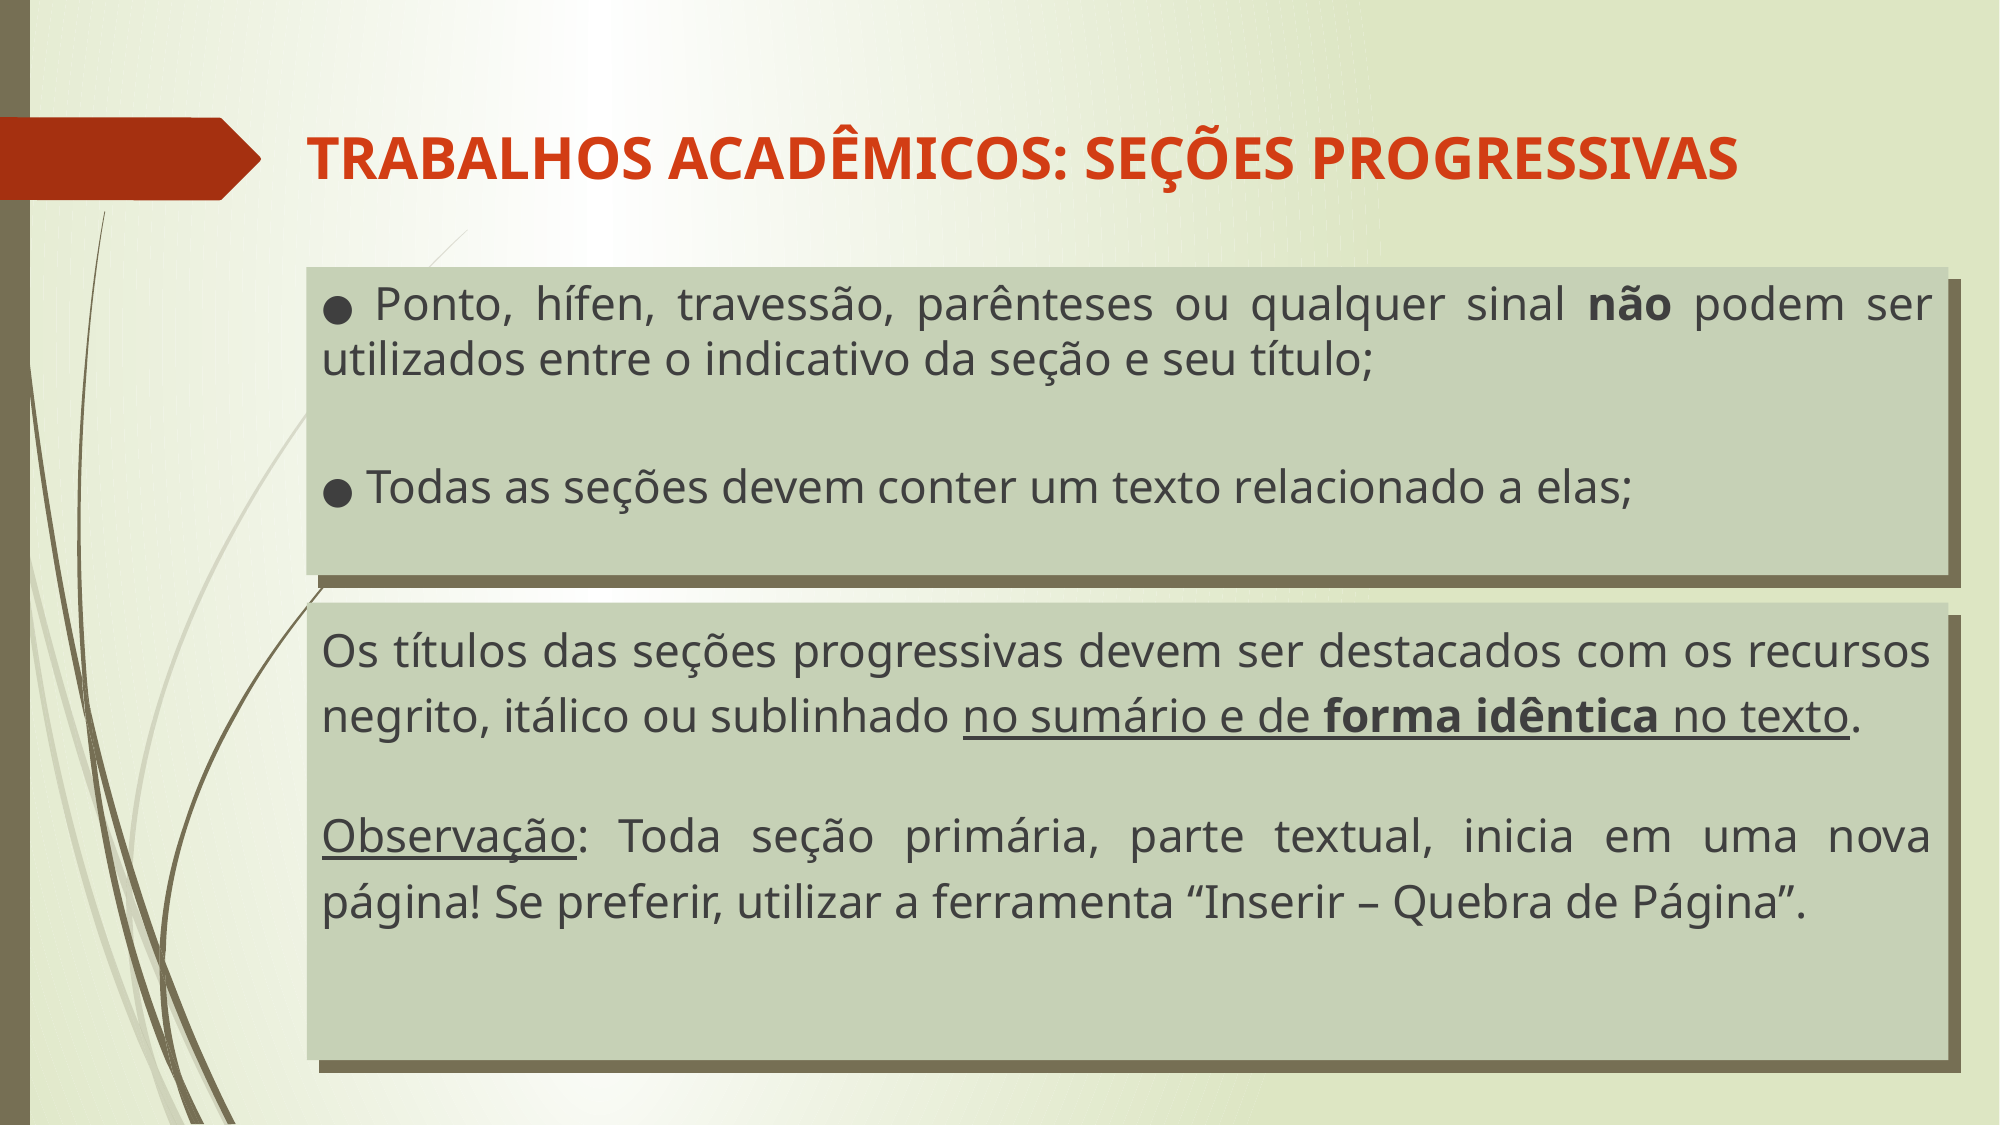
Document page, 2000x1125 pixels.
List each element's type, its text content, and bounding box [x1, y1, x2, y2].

text_box ● Ponto, hífen, travessão, parênteses ou qualquer sinal não podem ser utilizados entre o indicativo da seção e seu título; ● Todas as seções devem conter um texto relacionado a elas; [306, 267, 1949, 576]
text_box Os títulos das seções progressivas devem ser destacados com os recursos negrito, itálico ou sublinhado no sumário e de forma idêntica no texto. Observação: Toda seção primária, parte textual, inicia em uma nova página! Se preferir, utilizar a ferramenta “Inserir – Quebra de Página”. [306, 602, 1949, 1061]
title TRABALHOS ACADÊMICOS: SEÇÕES PROGRESSIVAS [291, 113, 1887, 220]
